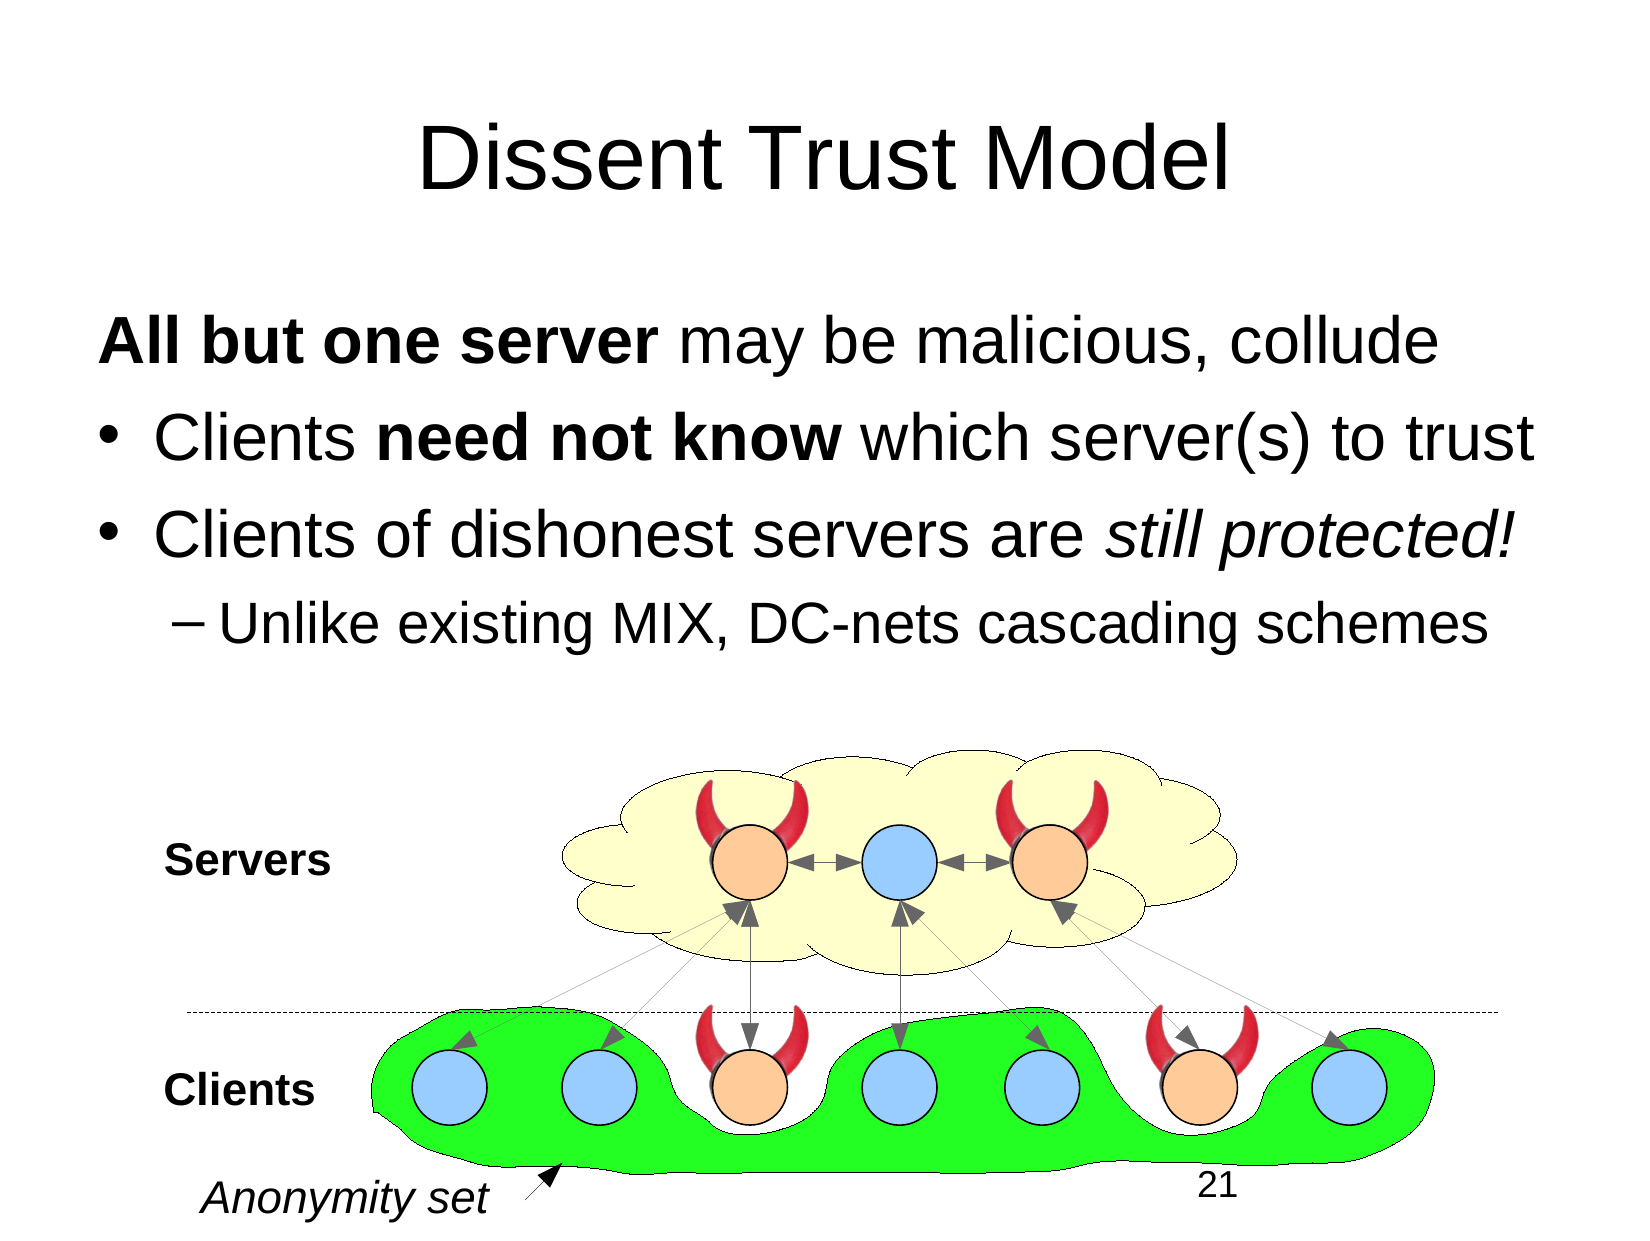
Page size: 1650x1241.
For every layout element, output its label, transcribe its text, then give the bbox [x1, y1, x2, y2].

text_box [1162, 1050, 1238, 1126]
text_box Servers [150, 825, 376, 896]
picture [695, 779, 809, 892]
text_box [666, 914, 729, 954]
text_box Anonymity set [187, 1162, 751, 1234]
text_box [375, 1006, 1435, 1174]
list All but one server may be malicious, collude Clients need not know which server(s) to trust Clients of dishonest servers are still protected! Unlike existing MIX, DC-nets cascading schemes [82, 289, 1568, 676]
text_box Clients [150, 1054, 375, 1126]
text_box [697, 913, 750, 962]
text_box [901, 913, 965, 976]
picture [995, 779, 1109, 892]
text_box [712, 1050, 788, 1126]
text_box [1071, 914, 1119, 943]
text_box [562, 750, 1238, 976]
title Dissent Trust Model [82, 49, 1568, 257]
picture [1145, 1004, 1259, 1117]
picture [695, 1004, 809, 1117]
